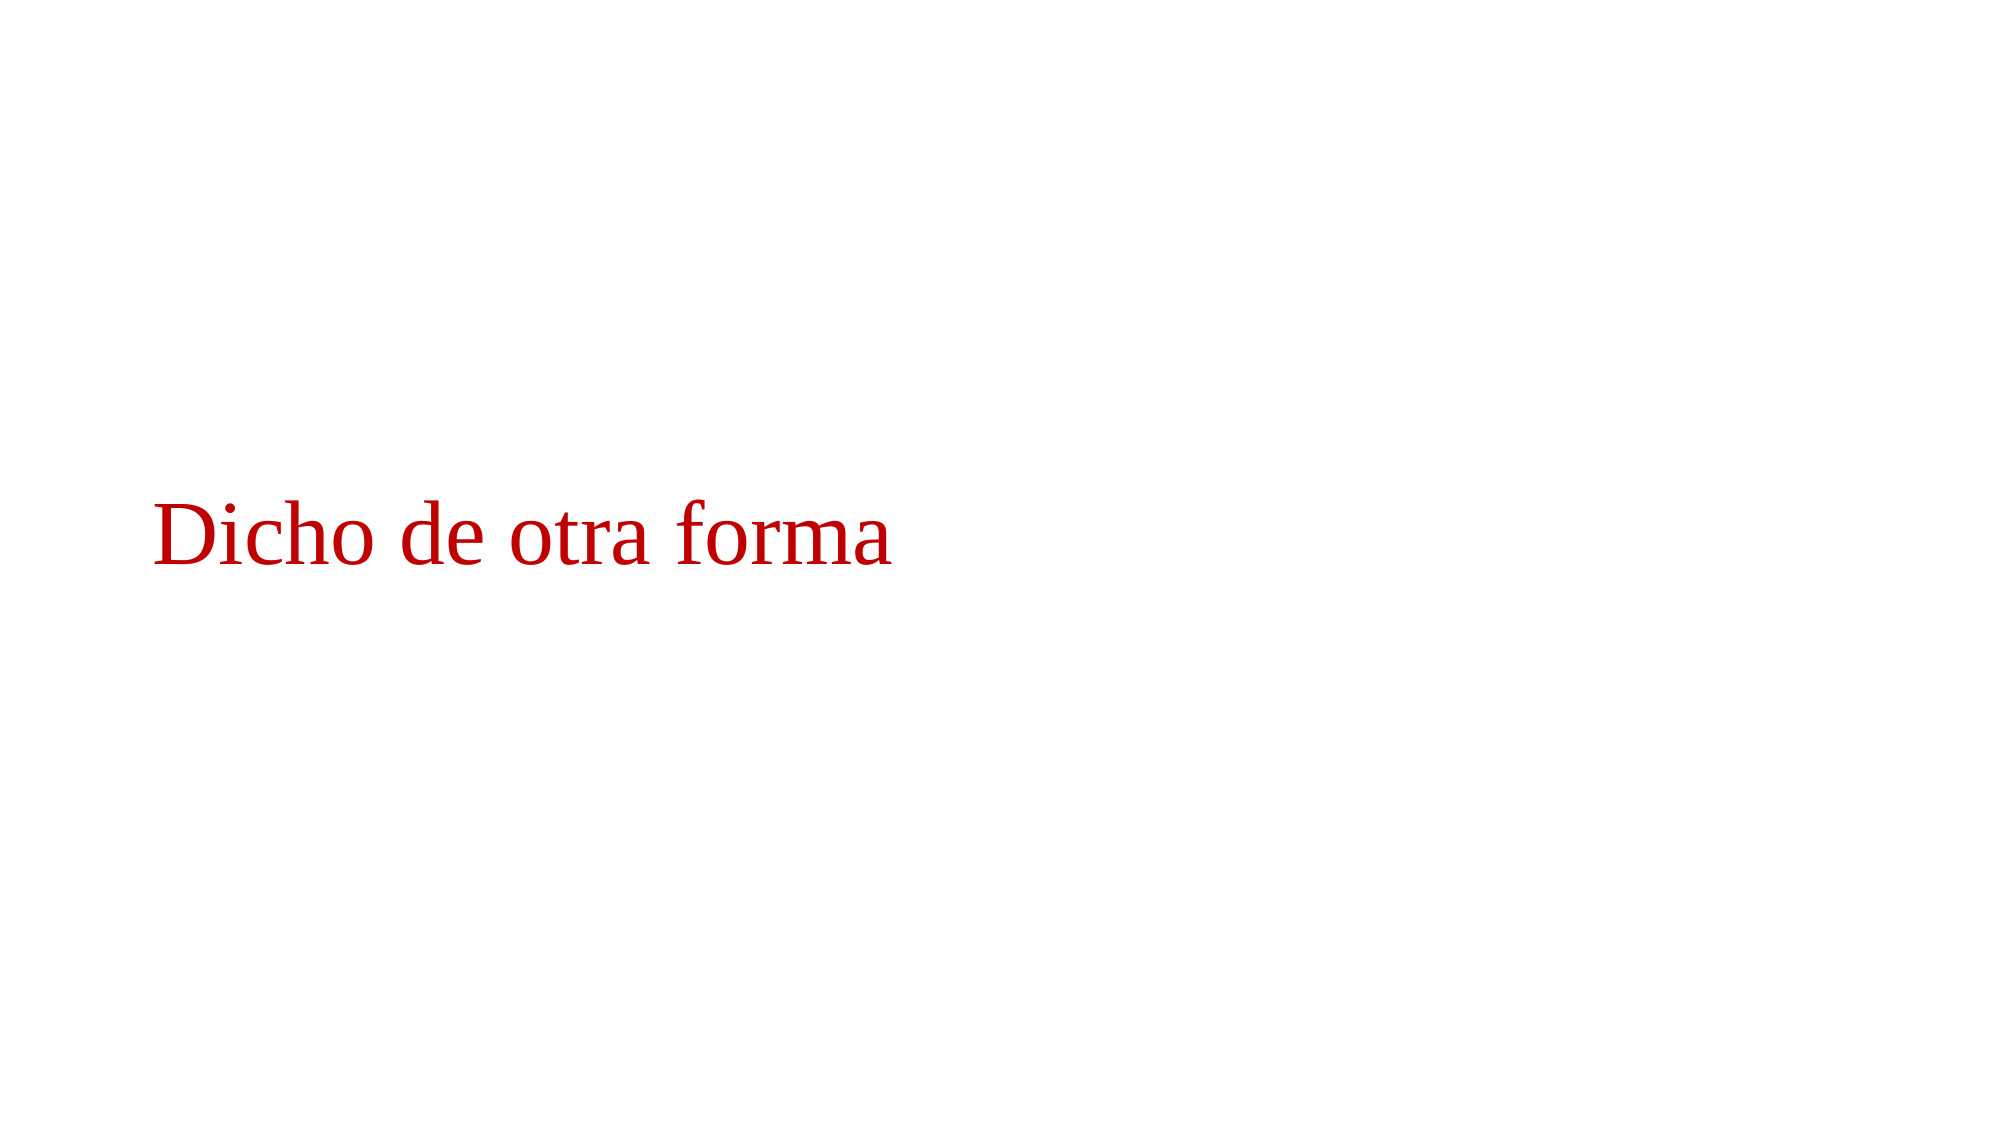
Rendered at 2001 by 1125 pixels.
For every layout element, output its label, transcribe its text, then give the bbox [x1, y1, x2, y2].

list Dicho de otra forma [137, 136, 1863, 1014]
